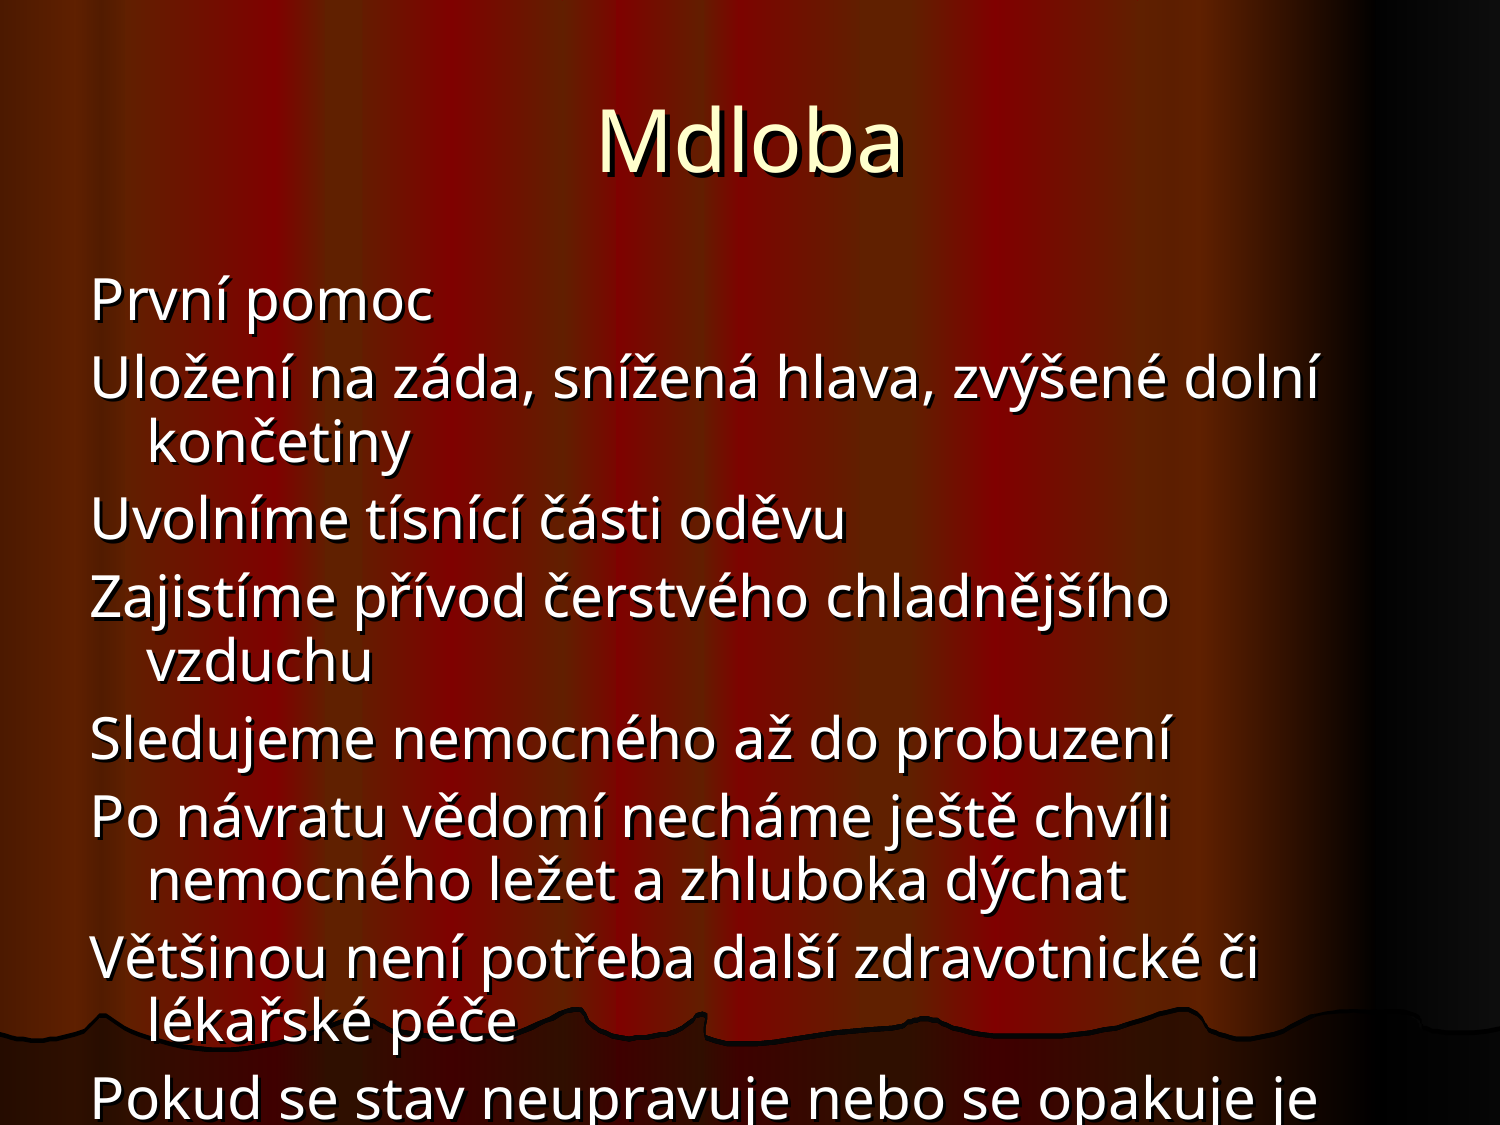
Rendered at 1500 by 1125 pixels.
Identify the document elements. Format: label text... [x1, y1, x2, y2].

list První pomoc Uložení na záda, snížená hlava, zvýšené dolní končetiny Uvolníme tísnící části oděvu Zajistíme přívod čerstvého chladnějšího vzduchu Sledujeme nemocného až do probuzení Po návratu vědomí necháme ještě chvíli nemocného ležet a zhluboka dýchat Většinou není potřeba další zdravotnické či lékařské péče Pokud se stav neupravuje nebo se opakuje je třeba myslet na jinou příčinu! – vnitřní krvácení (mimoděložní těhotenství, žaludeční vřed atd) [75, 262, 1426, 1125]
title Mdloba [75, 45, 1426, 233]
